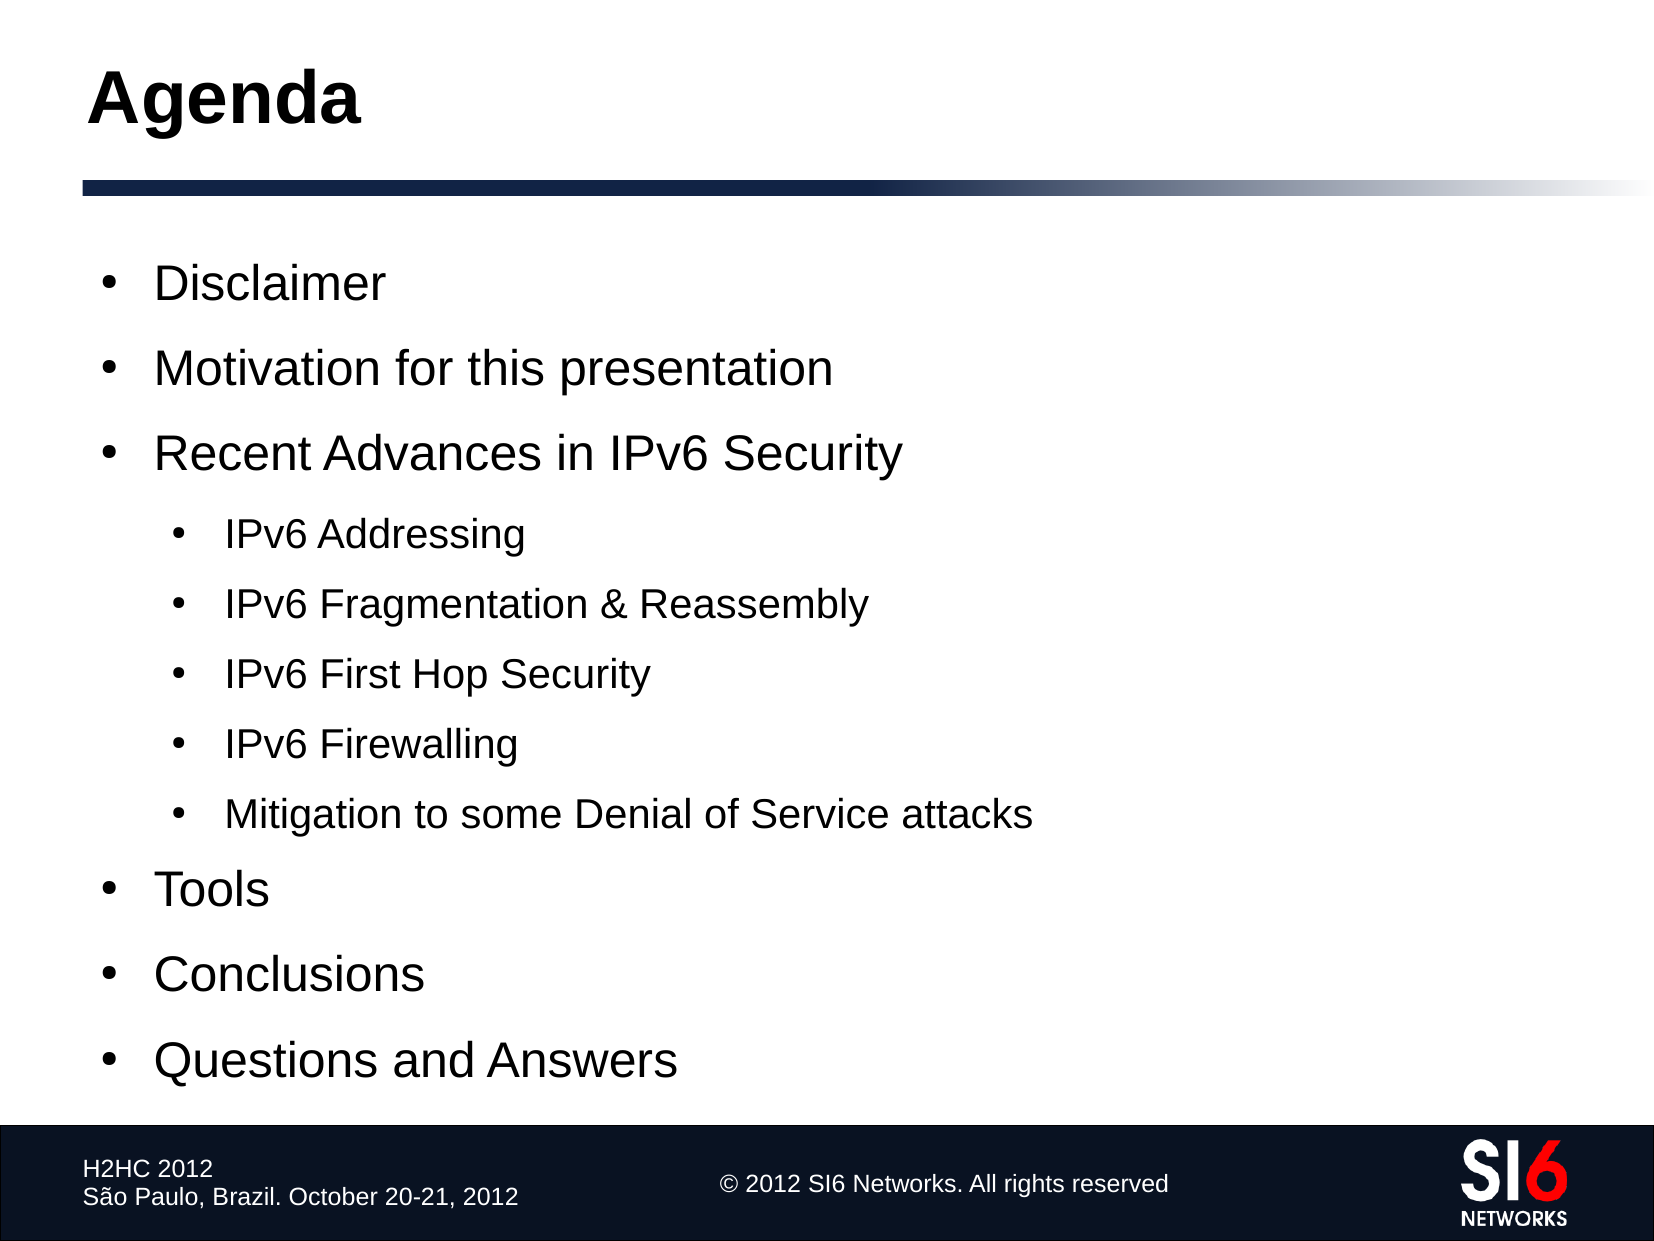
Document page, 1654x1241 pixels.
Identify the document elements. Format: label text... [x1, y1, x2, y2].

list Disclaimer Motivation for this presentation Recent Advances in IPv6 Security IPv6 Addressing IPv6 Fragmentation & Reassembly IPv6 First Hop Security IPv6 Firewalling Mitigation to some Denial of Service attacks Tools Conclusions Questions and Answers [82, 255, 1571, 1109]
title Agenda [86, 30, 1576, 166]
picture [1461, 1139, 1567, 1226]
